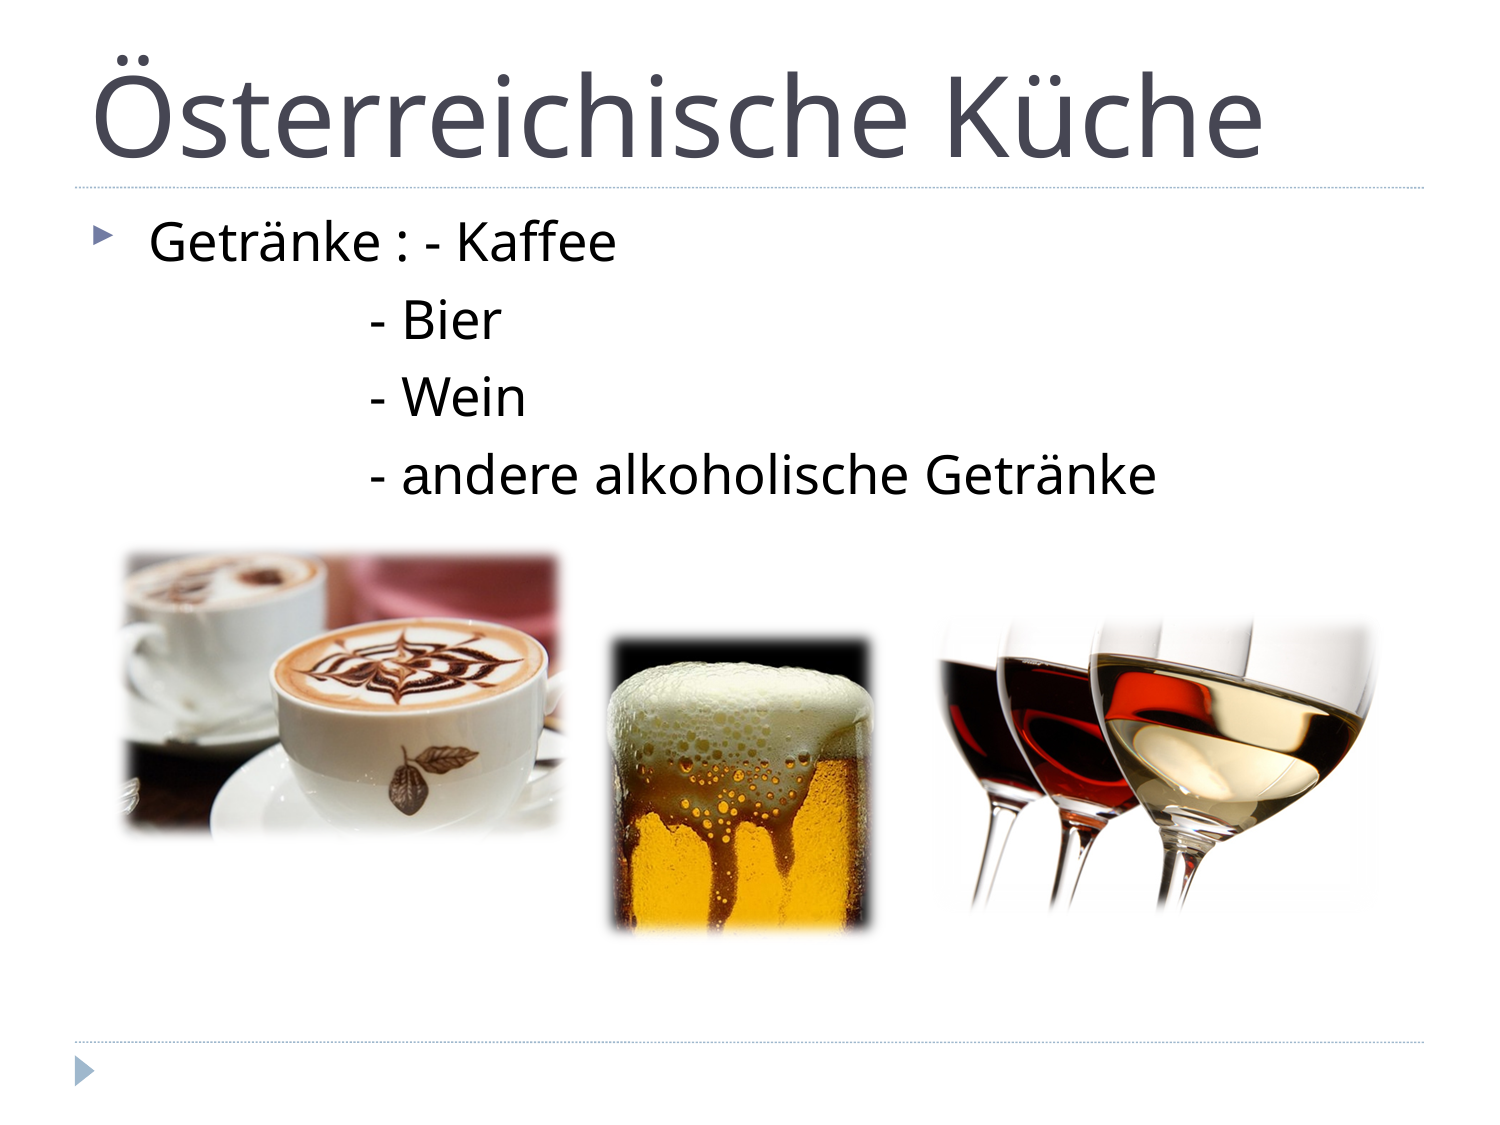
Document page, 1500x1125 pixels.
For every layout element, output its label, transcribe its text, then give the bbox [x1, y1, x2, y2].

text_box Getränke : - Kaffee - Bier - Wein - andere alkoholische Getränke [74, 199, 1425, 1010]
picture [595, 621, 887, 947]
picture [110, 538, 575, 848]
picture [926, 609, 1385, 919]
text_box Österreichische Küche [74, 24, 1425, 188]
